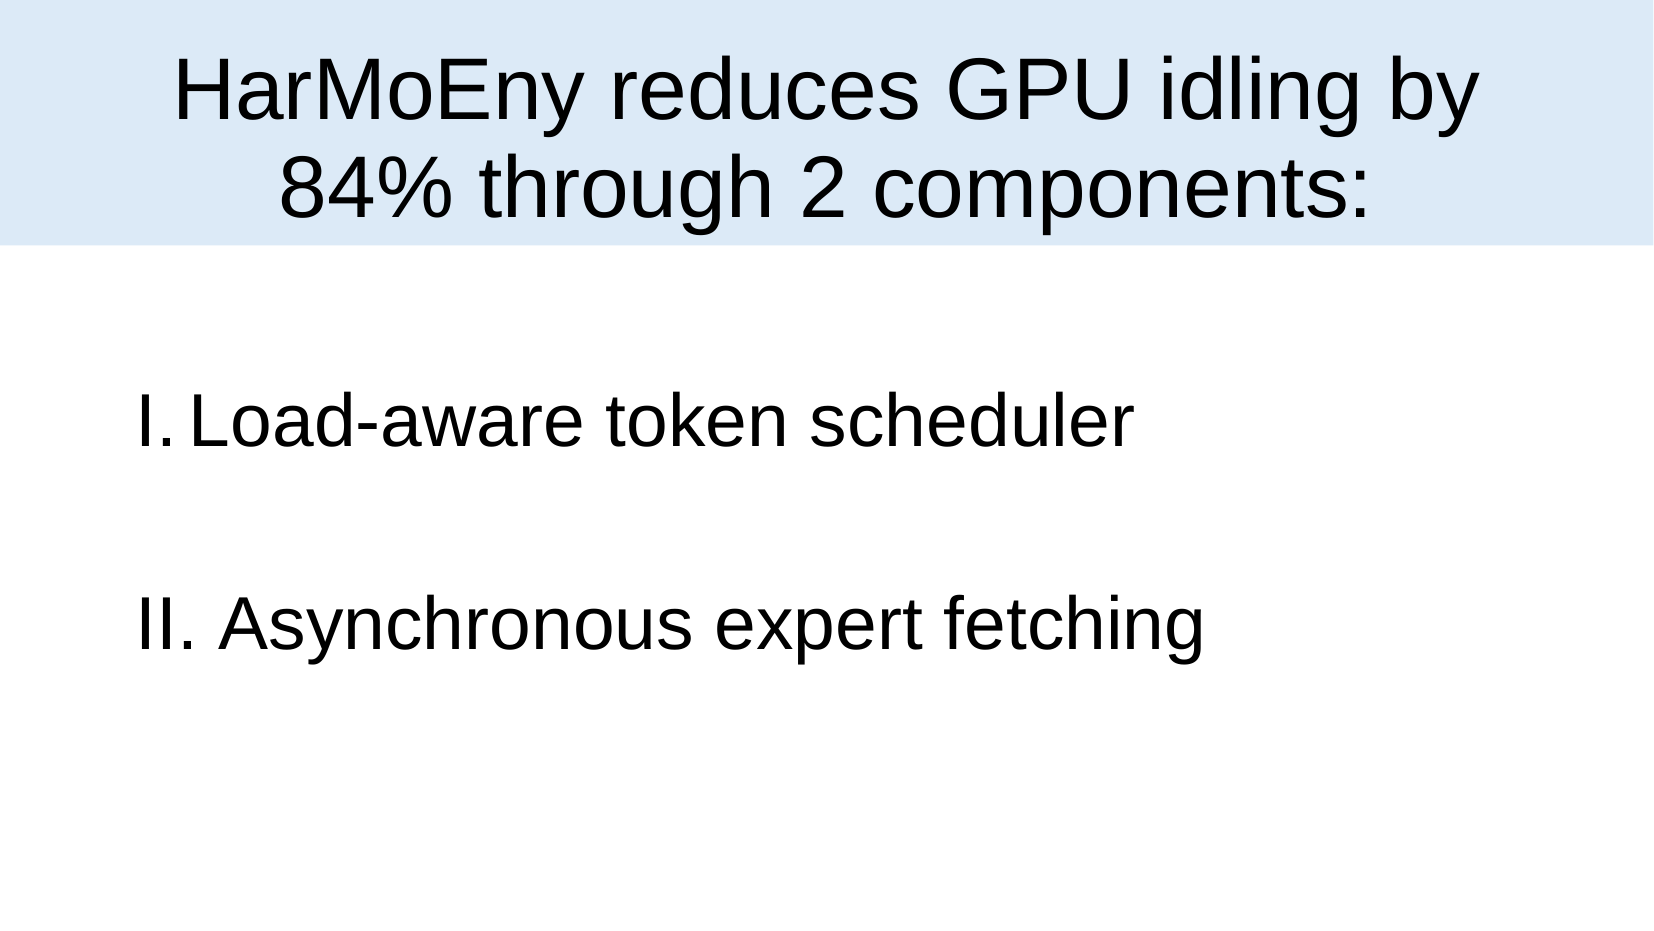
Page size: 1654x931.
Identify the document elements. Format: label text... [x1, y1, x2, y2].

title HarMoEny reduces GPU idling by 84% through 2 components: [82, 31, 1571, 246]
text_box [0, 0, 1654, 246]
list Load-aware token scheduler Asynchronous expert fetching [118, 294, 1571, 834]
